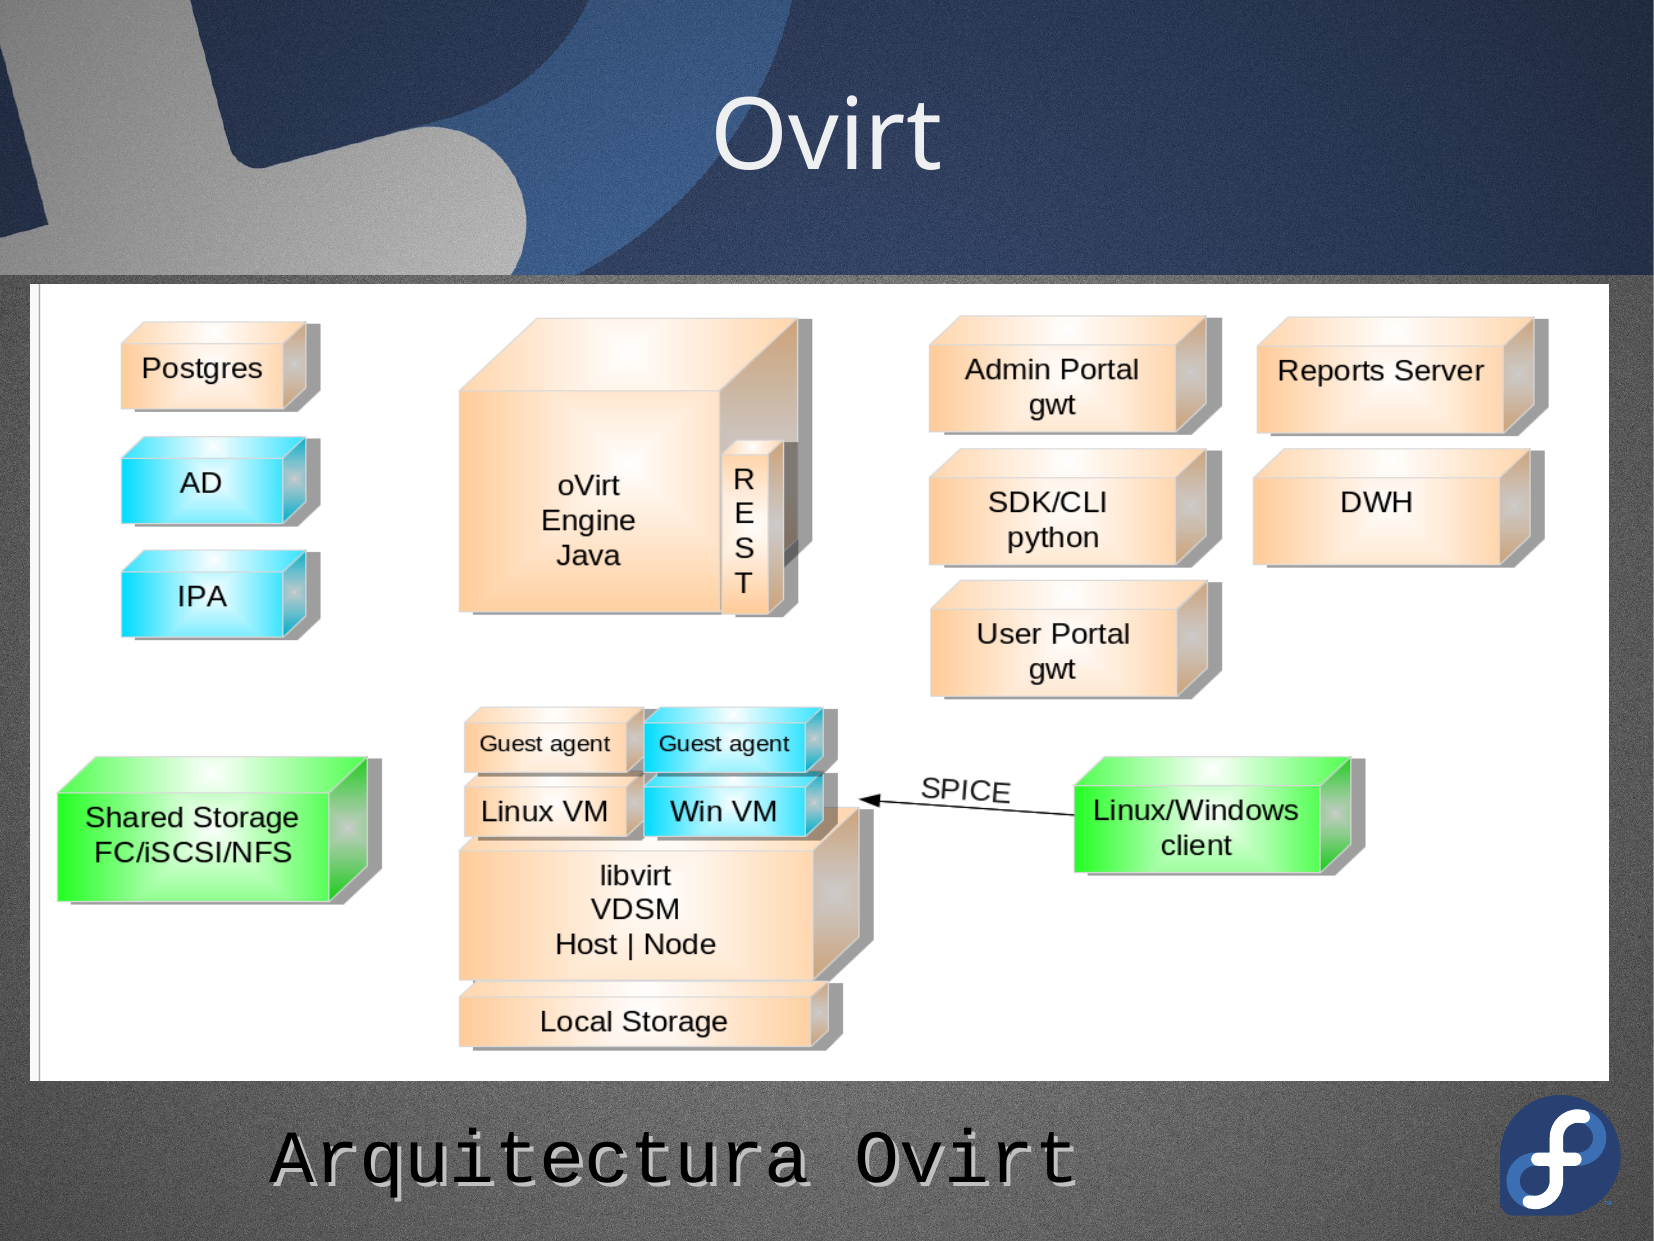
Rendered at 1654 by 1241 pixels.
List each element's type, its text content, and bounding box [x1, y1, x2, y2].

picture [0, 0, 1654, 1241]
text_box Arquitectura Ovirt [255, 1050, 1306, 1215]
text_box Ovirt [88, 29, 1565, 237]
